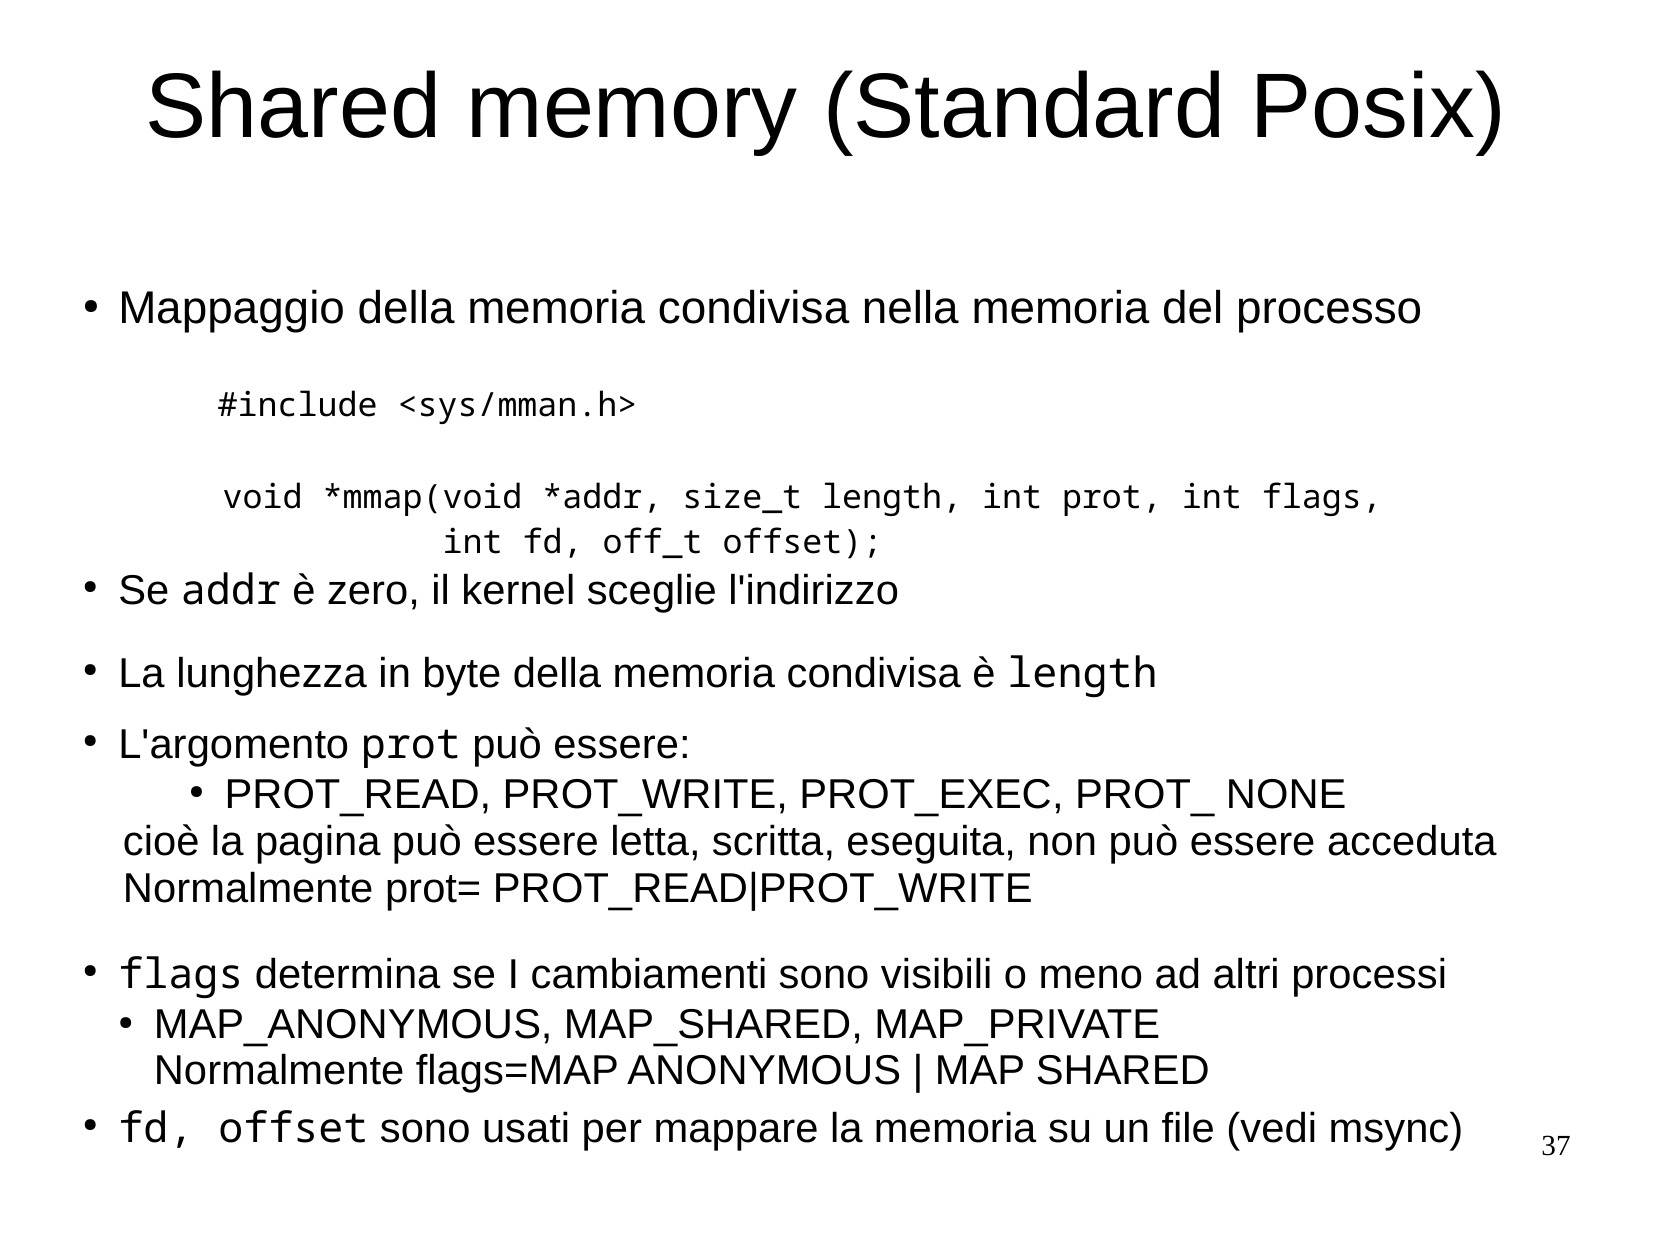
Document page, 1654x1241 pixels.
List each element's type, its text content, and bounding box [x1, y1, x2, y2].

list #include <sys/mman.h> void *mmap(void *addr, size_t length, int prot, int flags, int fd, off_t offset); [82, 866, 1538, 1161]
text_box La lunghezza in byte della memoria condivisa è length [68, 635, 1351, 701]
title Shared memory (Standard Posix) [82, 2, 1571, 210]
text_box fd, offset sono usati per mappare la memoria su un file (vedi msync) [68, 1089, 1486, 1156]
text_box Mappaggio della memoria condivisa nella memoria del processo [68, 274, 1538, 341]
text_box cioè la pagina può essere letta, scritta, eseguita, non può essere acceduta Normalmente prot= PROT_READ|PROT_WRITE [108, 810, 1594, 920]
list #include <sys/mman.h> void *mmap(void *addr, size_t length, int prot, int flags, int fd, off_t offset); [82, 341, 1538, 706]
text_box flags determina se I cambiamenti sono visibili o meno ad altri processi MAP_ANONYMOUS, MAP_SHARED, MAP_PRIVATE Normalmente flags=MAP ANONYMOUS | MAP SHARED [68, 936, 1486, 1089]
text_box L'argomento prot può essere: PROT_READ, PROT_WRITE, PROT_EXEC, PROT_ NONE [68, 706, 1654, 866]
text_box Se addr è zero, il kernel sceglie l'indirizzo [68, 552, 1066, 618]
